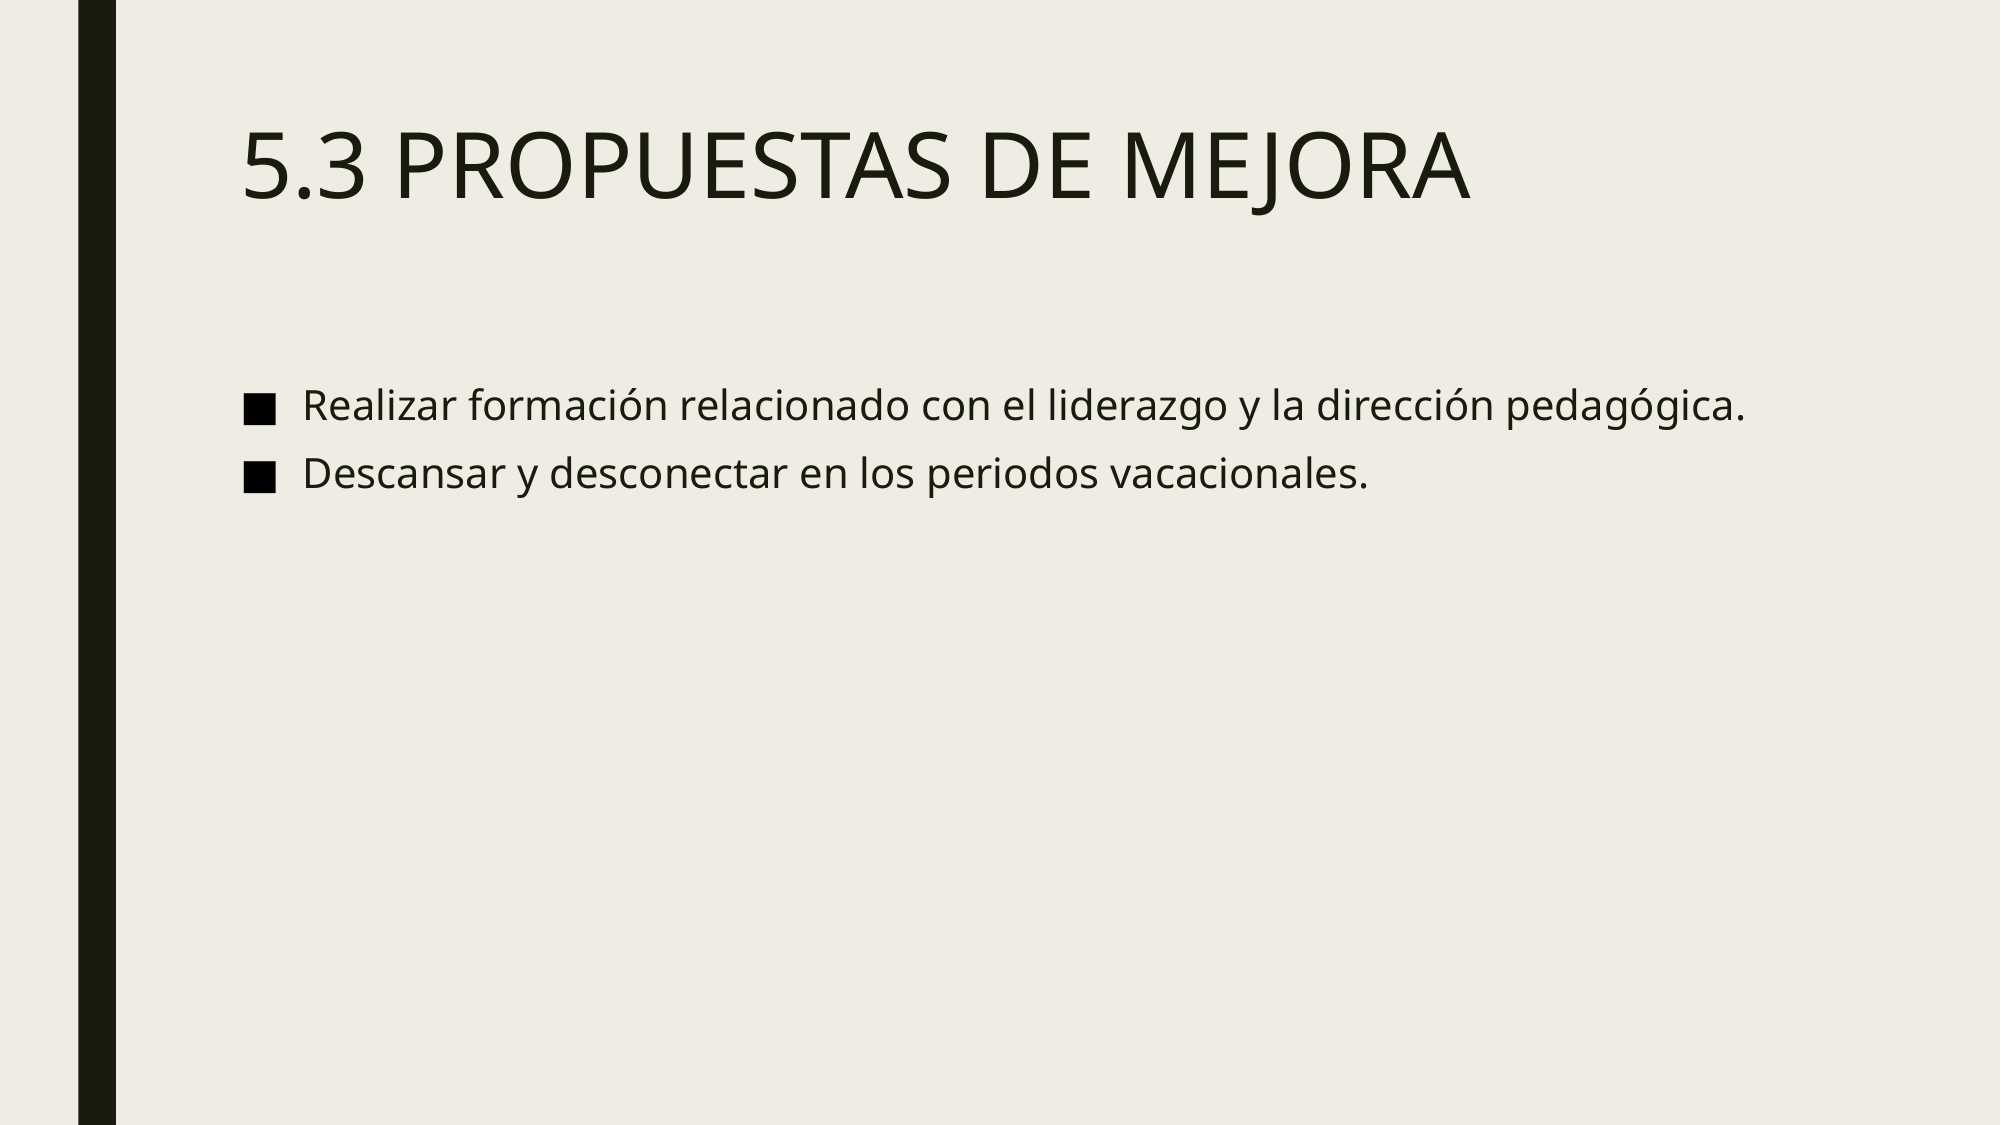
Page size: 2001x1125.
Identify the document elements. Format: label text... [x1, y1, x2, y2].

title 5.3 PROPUESTAS DE MEJORA [225, 112, 1801, 255]
list Realizar formación relacionado con el liderazgo y la dirección pedagógica. Descansar y desconectar en los periodos vacacionales. [225, 375, 1801, 963]
